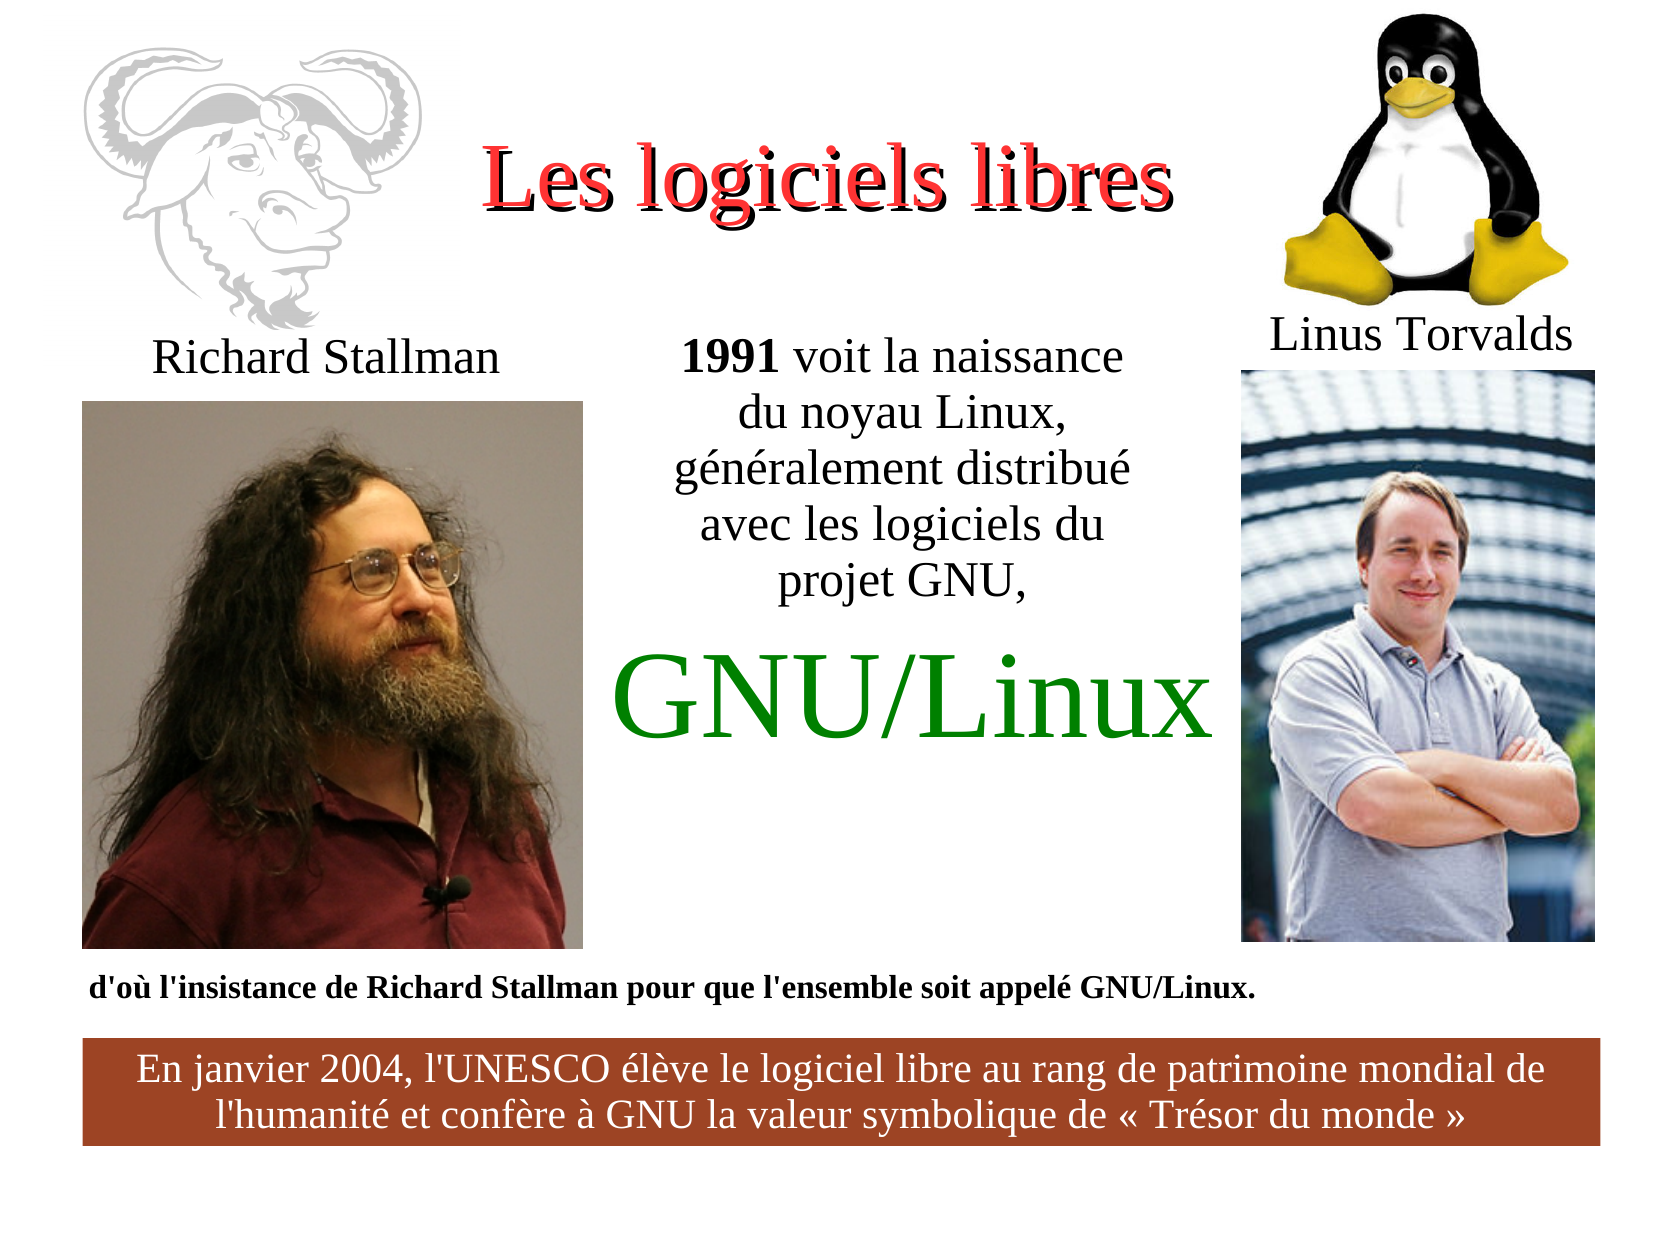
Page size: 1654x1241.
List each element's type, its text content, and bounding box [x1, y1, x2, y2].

picture [1270, 3, 1583, 305]
text_box En janvier 2004, l'UNESCO élève le logiciel libre au rang de patrimoine mondial de l'humanité et confère à GNU la valeur symbolique de « Trésor du monde » [82, 1038, 1601, 1146]
title Les logiciels libres [121, 72, 1534, 280]
picture [1241, 370, 1595, 626]
text_box 1991 voit la naissance du noyau Linux, généralement distribué avec les logiciels du projet GNU, [649, 328, 1156, 626]
picture [1241, 799, 1595, 942]
text_box Richard Stallman [109, 329, 544, 390]
text_box Linus Torvalds [1192, 305, 1654, 367]
picture [43, 11, 461, 366]
text_box d'où l'insistance de Richard Stallman pour que l'ensemble soit appelé GNU/Linux. [0, 968, 1441, 1040]
picture [82, 401, 583, 949]
text_box GNU/Linux [610, 626, 1654, 799]
